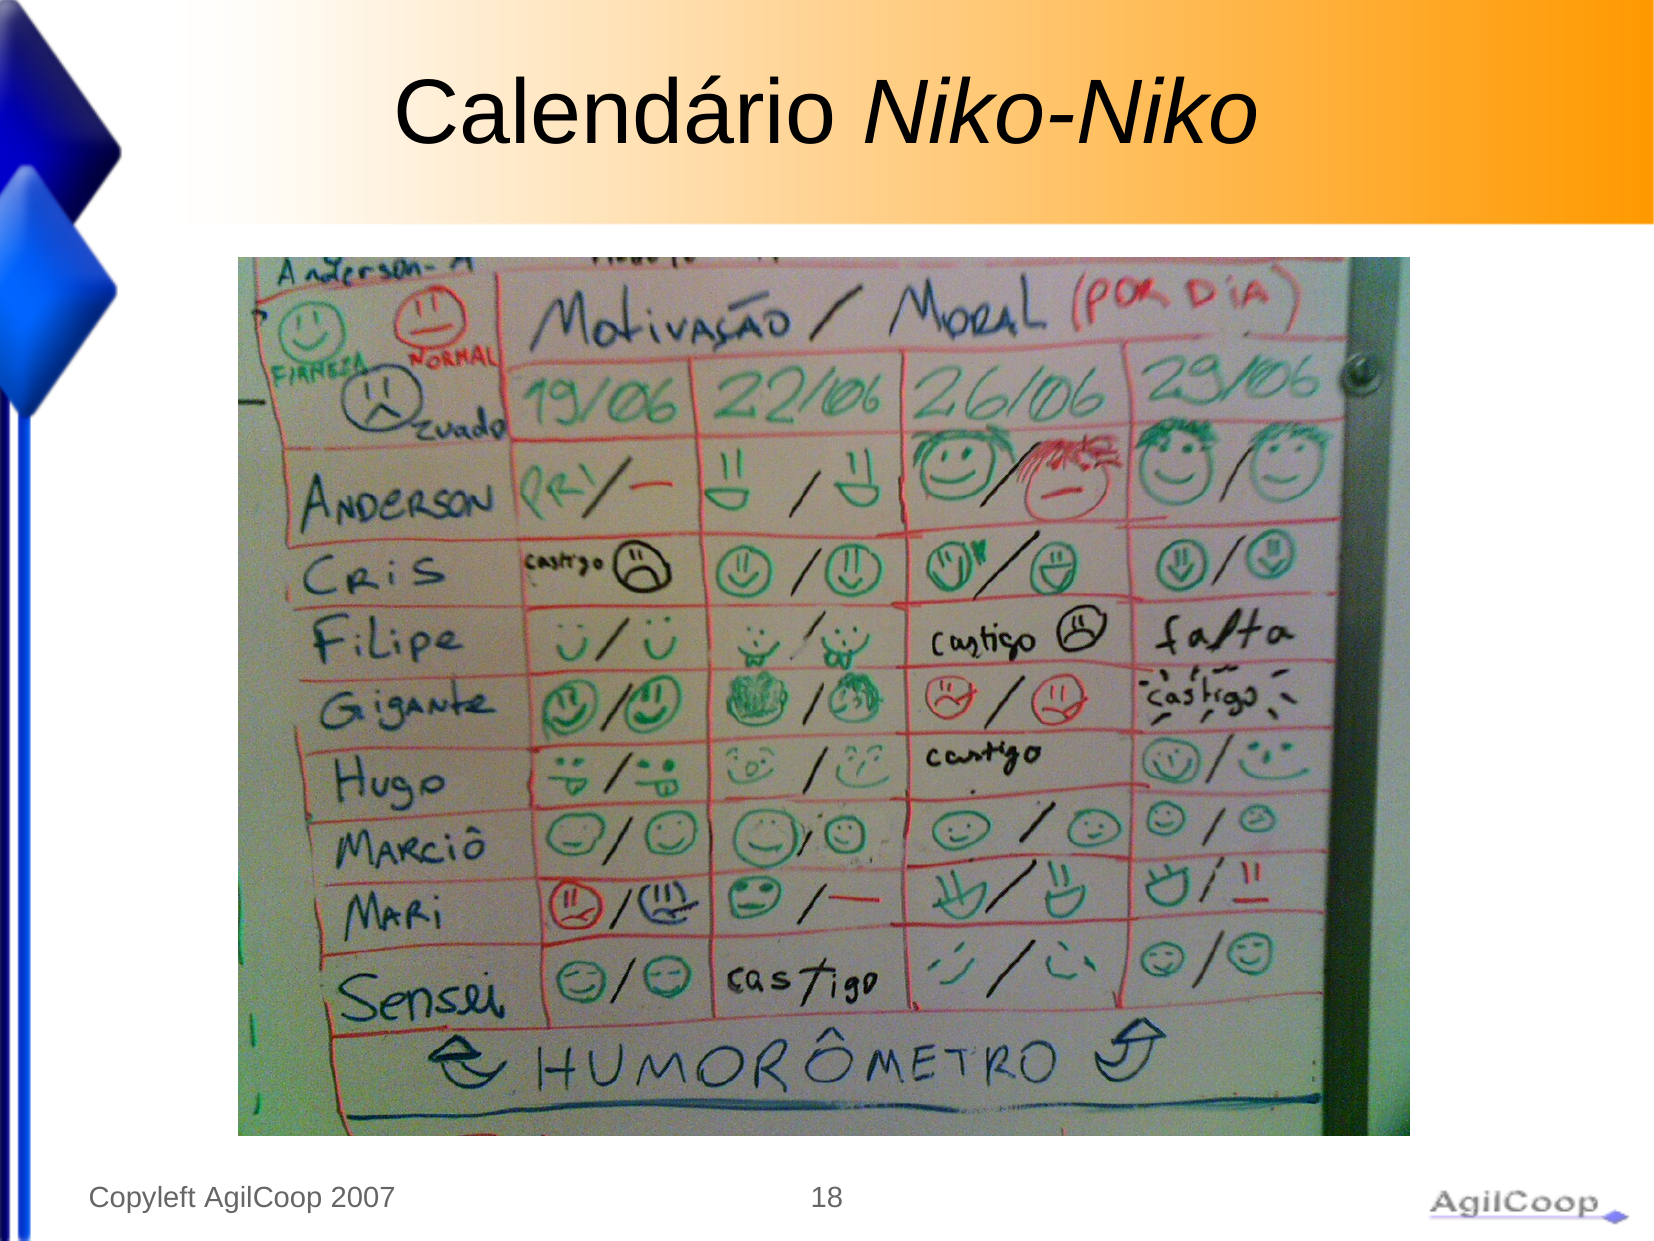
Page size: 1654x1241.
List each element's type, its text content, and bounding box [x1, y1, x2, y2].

title Calendário Niko-Niko [82, 15, 1571, 208]
picture [0, 0, 1654, 1241]
